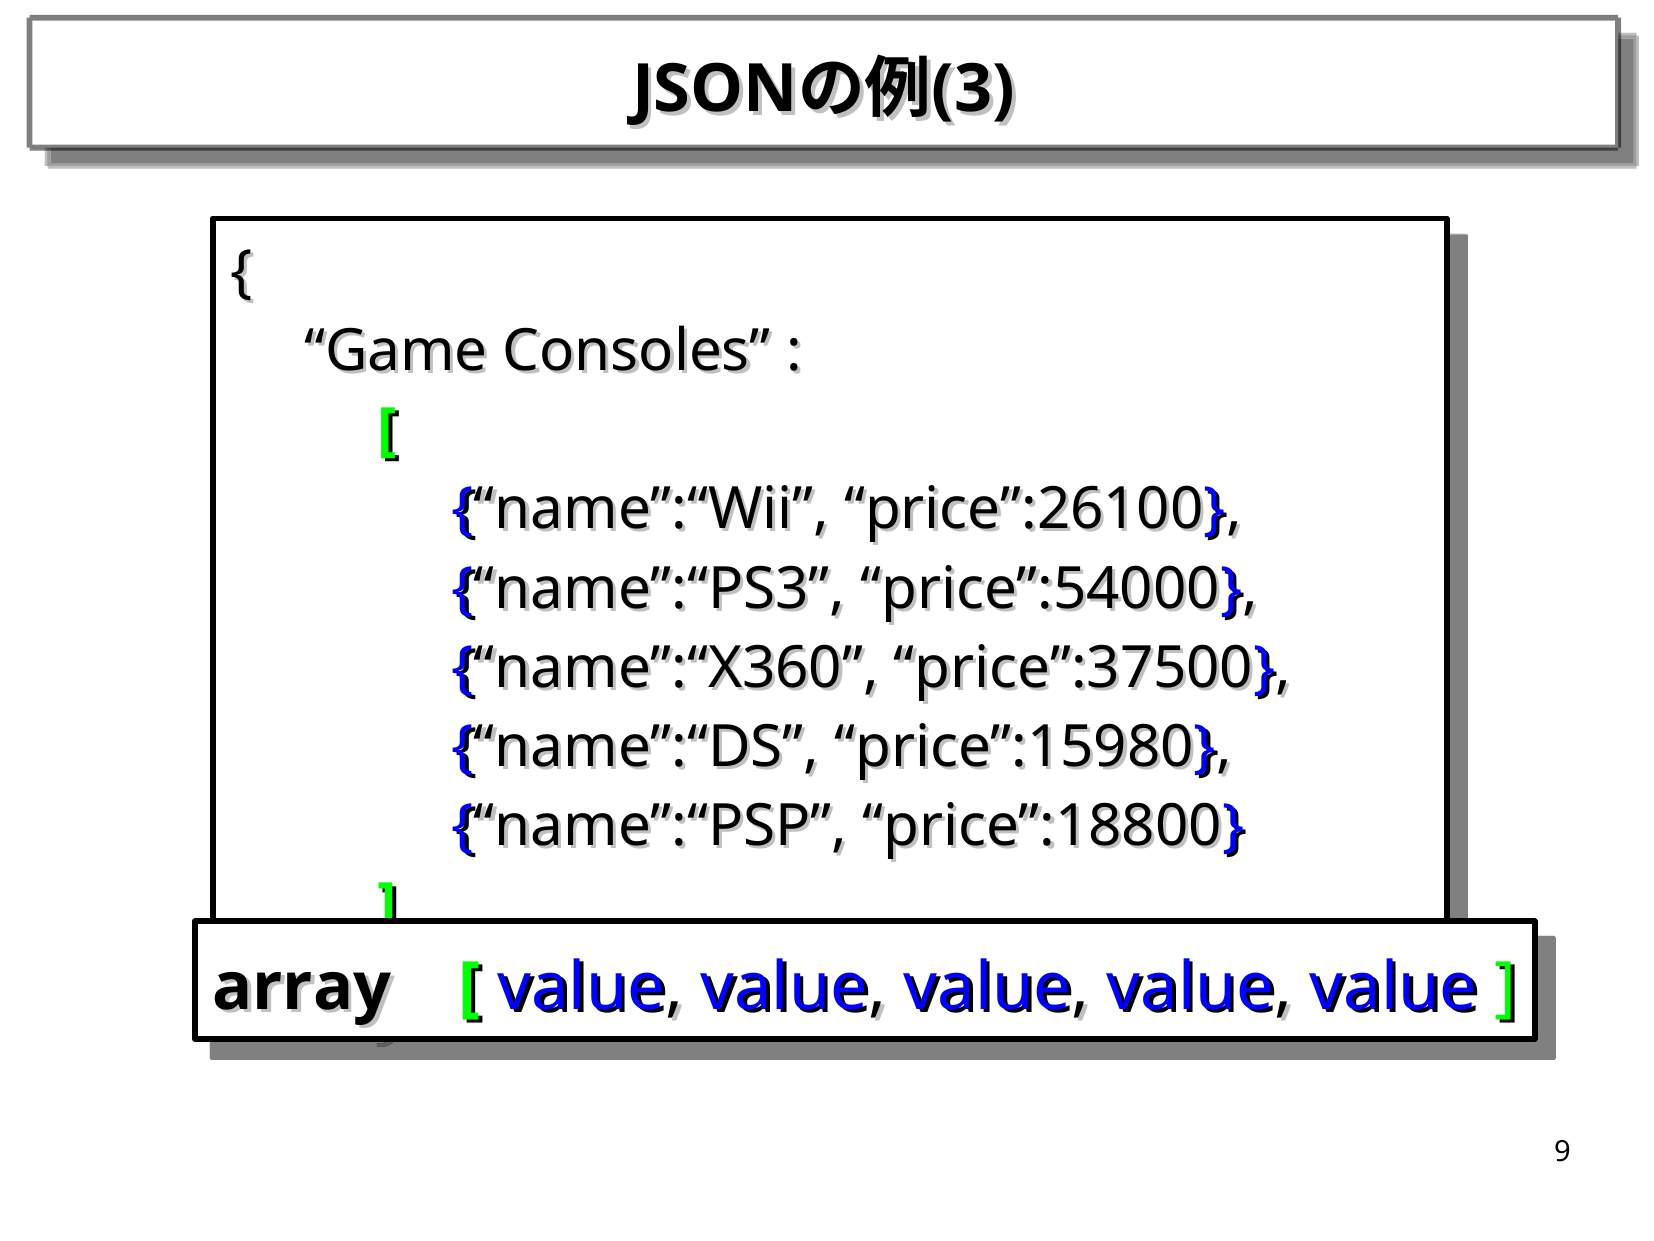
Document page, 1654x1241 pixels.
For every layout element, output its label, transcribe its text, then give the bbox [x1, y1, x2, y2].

text_box JSONの例(3) [29, 17, 1619, 148]
text_box { “Game Consoles” : [ {“name”:“Wii”, “price”:26100}, {“name”:“PS3”, “price”:54000}, {“name”:“X360”, “price”:37500}, {“name”:“DS”, “price”:15980}, {“name”:“PSP”, “price”:18800} ] } [212, 218, 1447, 871]
text_box array [ value, value, value, value, value ] [194, 921, 1496, 1014]
